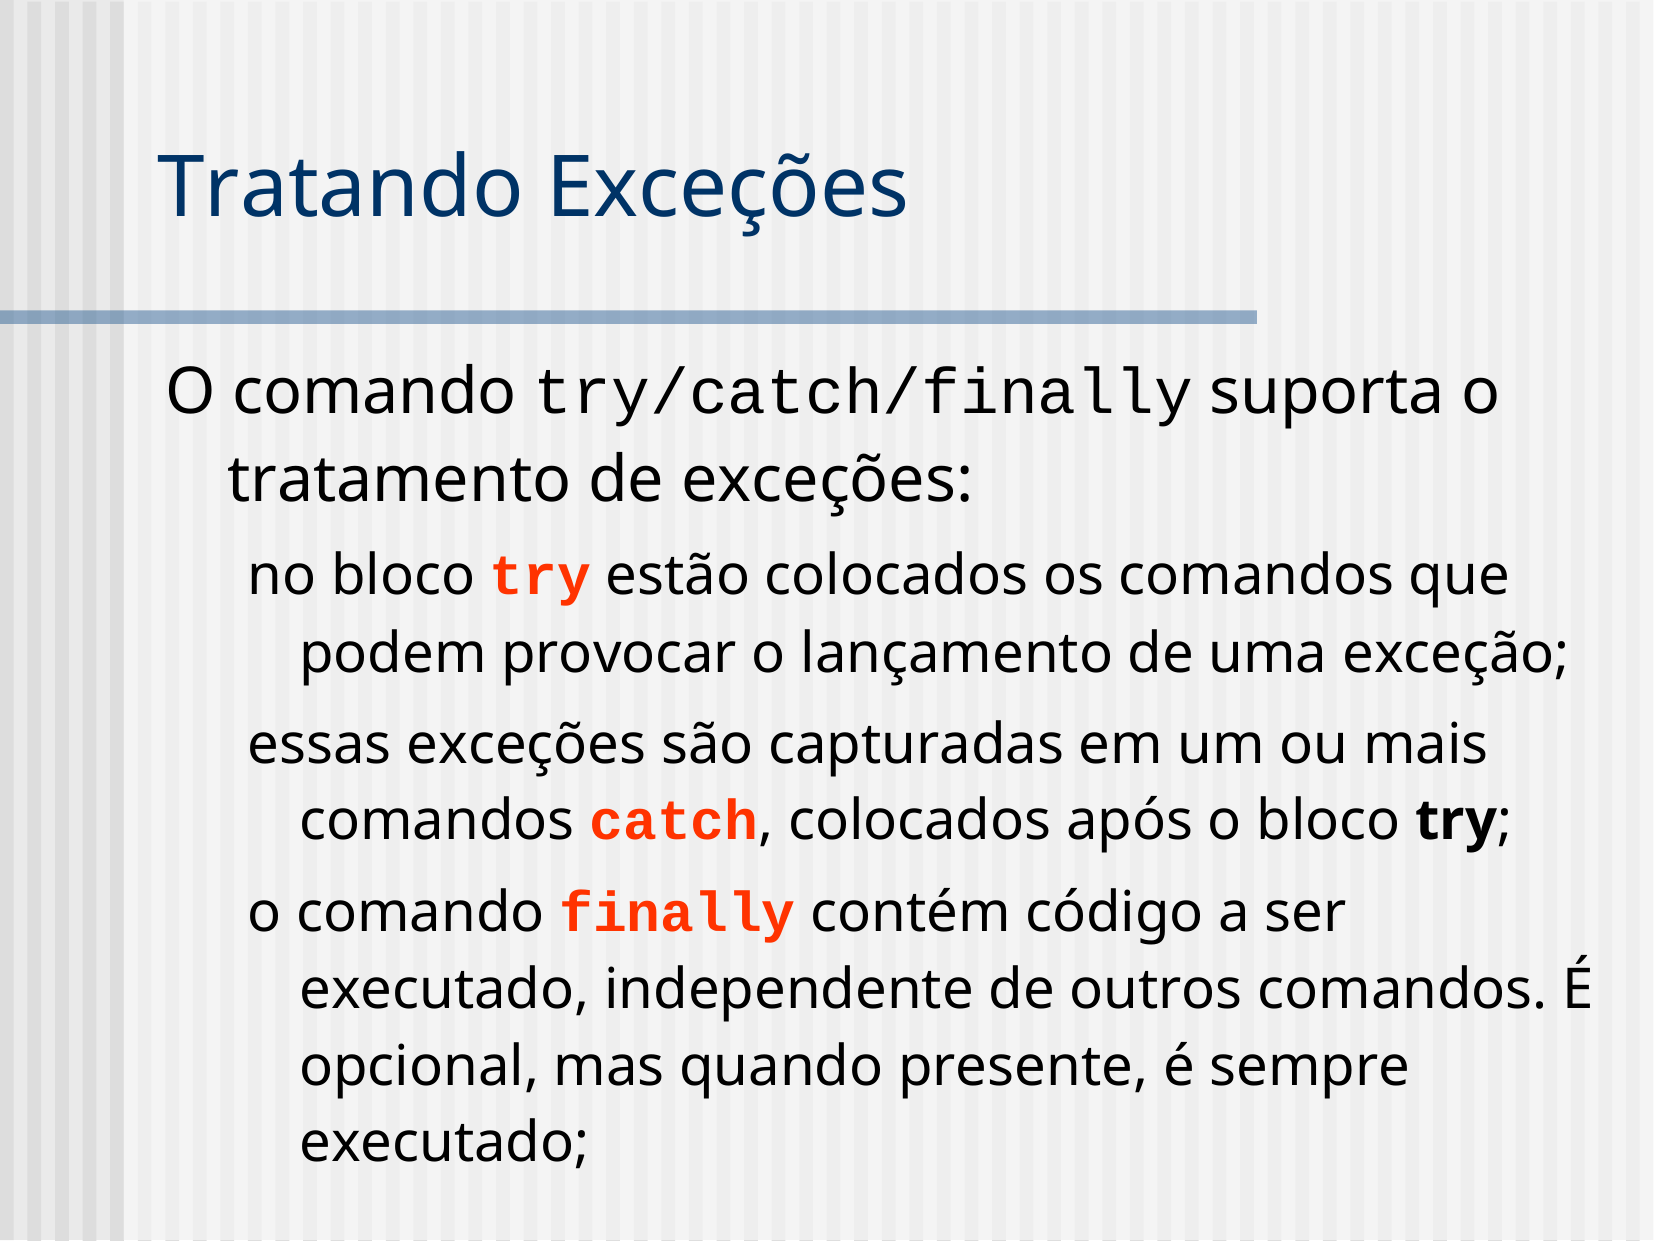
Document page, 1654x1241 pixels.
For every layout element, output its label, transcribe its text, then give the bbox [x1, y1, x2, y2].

list O comando try/catch/finally suporta o tratamento de exceções: no bloco try estão colocados os comandos que podem provocar o lançamento de uma exceção; essas exceções são capturadas em um ou mais comandos catch, colocados após o bloco try; o comando finally contém código a ser executado, independente de outros comandos. É opcional, mas quando presente, é sempre executado; [165, 344, 1633, 1217]
title Tratando Exceções [157, 131, 1635, 235]
